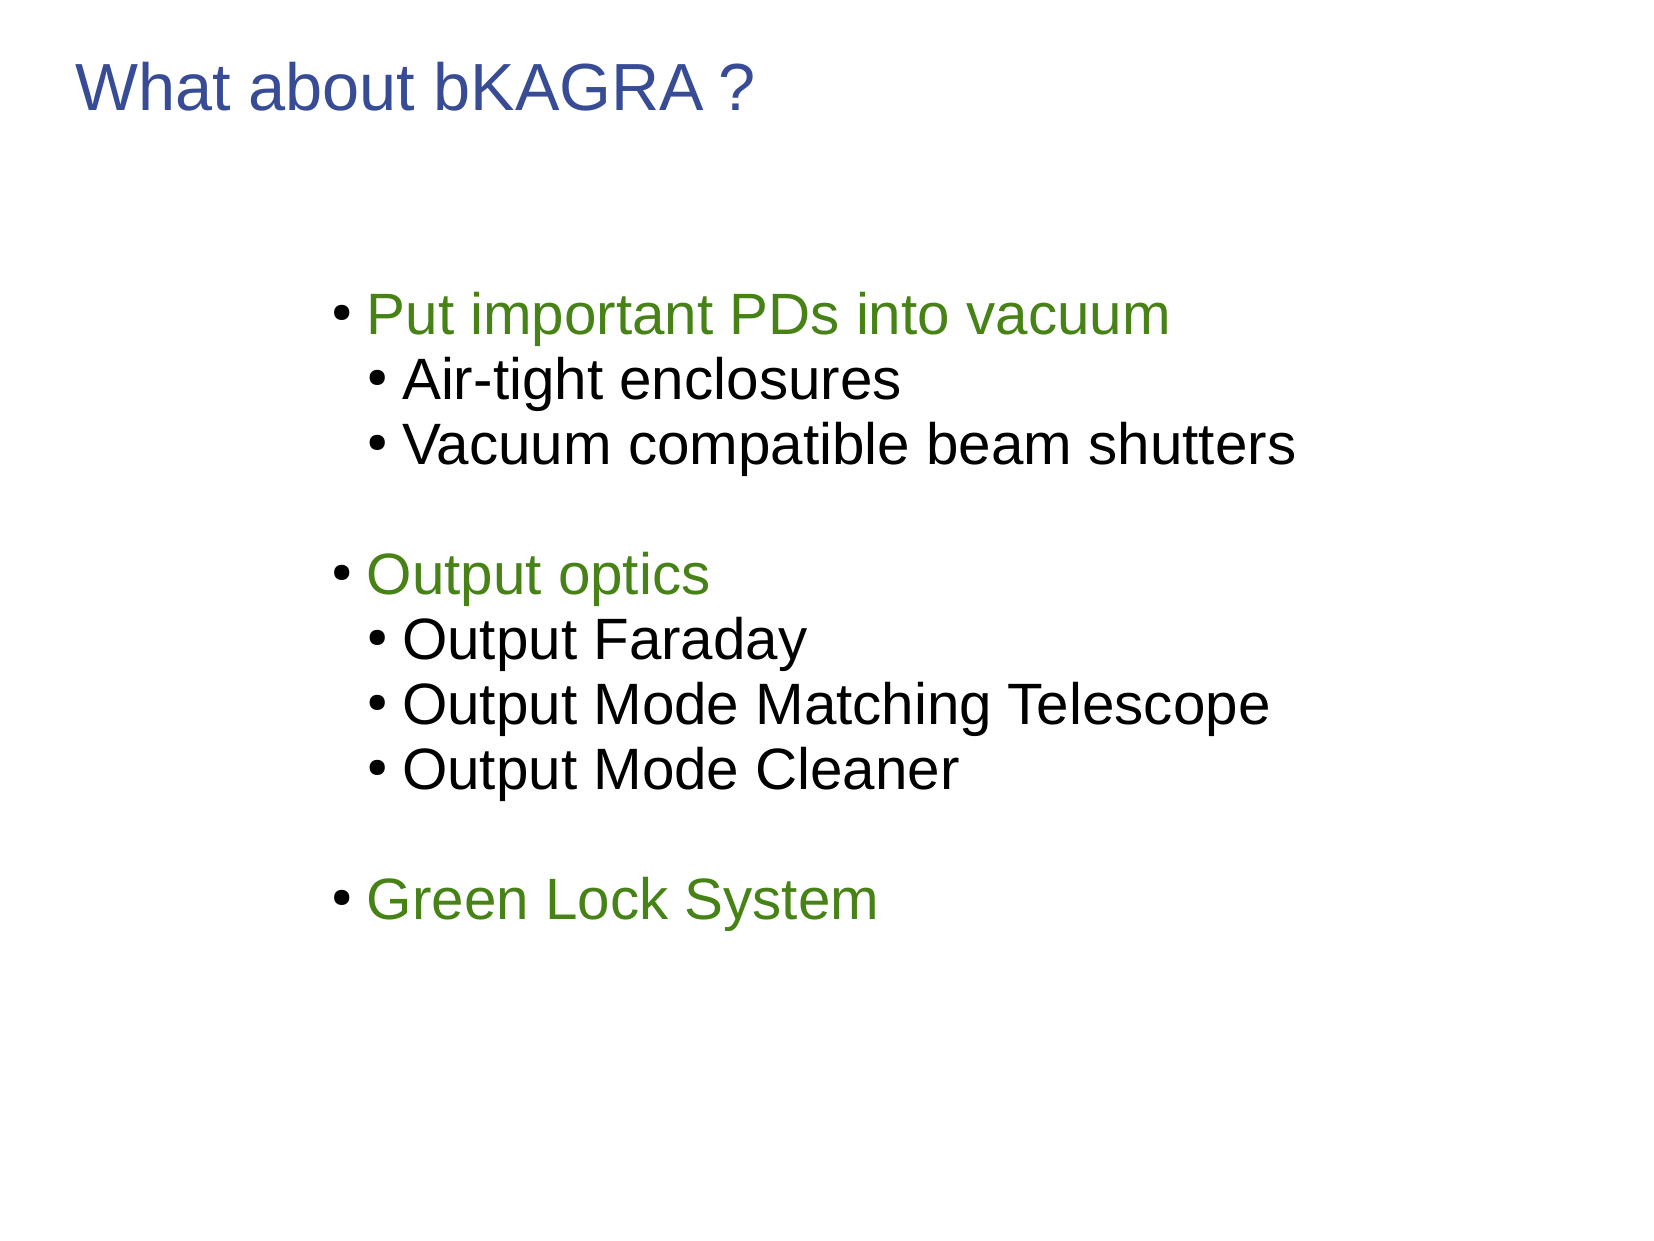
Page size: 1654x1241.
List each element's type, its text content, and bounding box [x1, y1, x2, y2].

text_box What about bKAGRA ? [60, 42, 774, 132]
text_box Put important PDs into vacuum Air-tight enclosures Vacuum compatible beam shutters Output optics Output Faraday Output Mode Matching Telescope Output Mode Cleaner Green Lock System [316, 274, 1312, 942]
